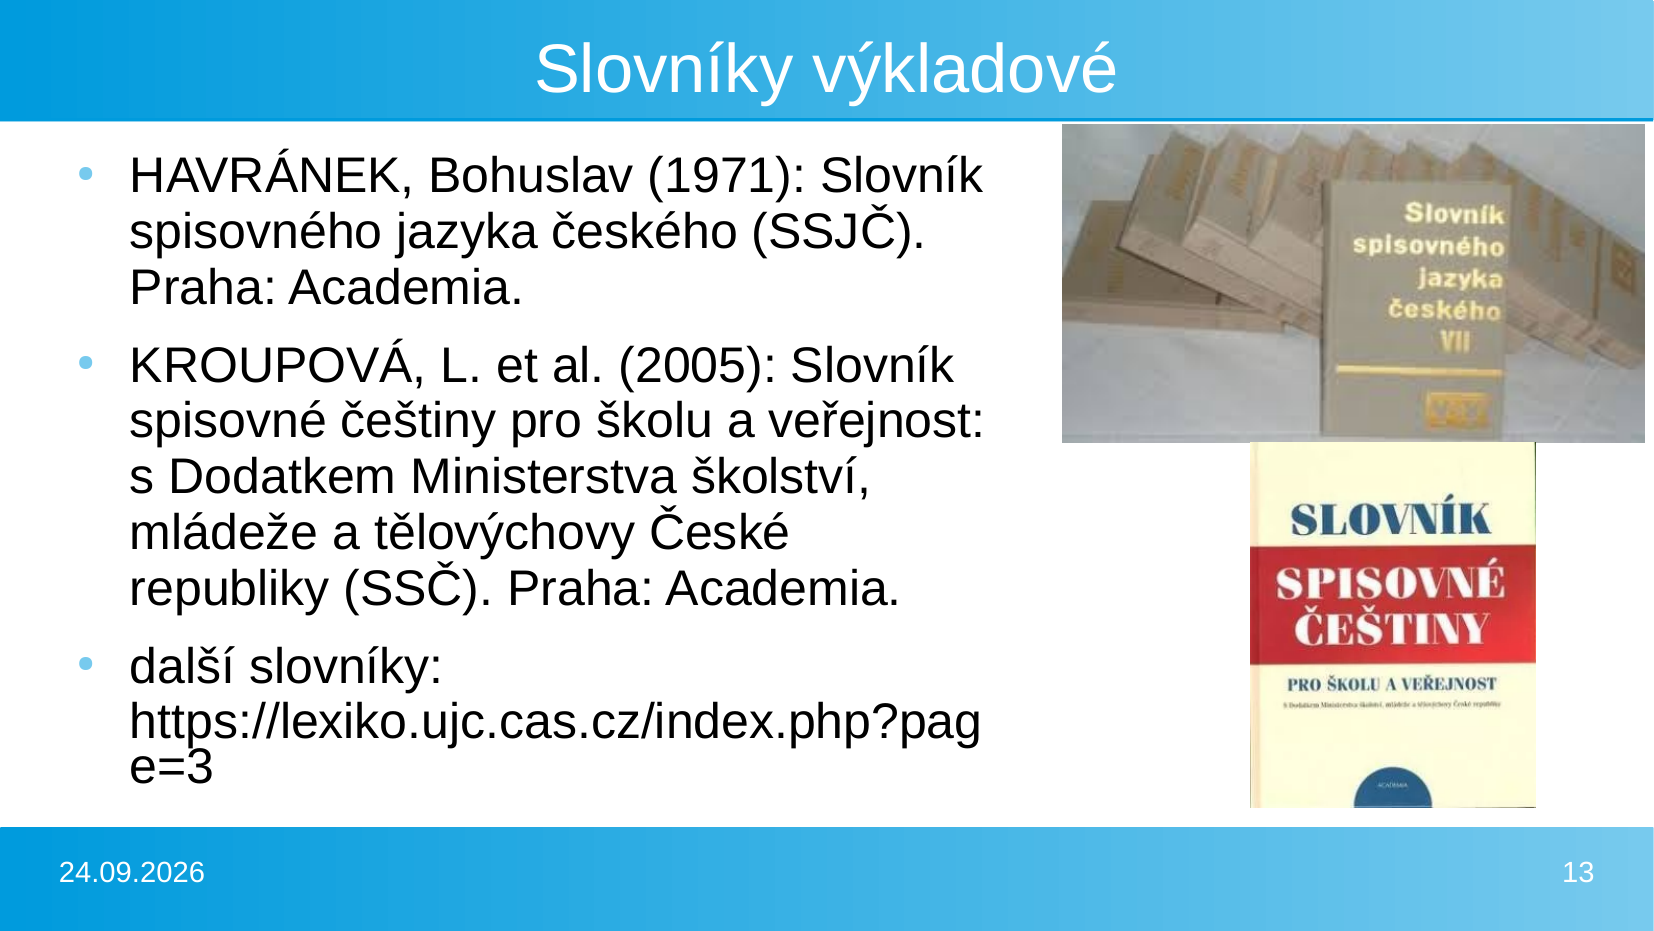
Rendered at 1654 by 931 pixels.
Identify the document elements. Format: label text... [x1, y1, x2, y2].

list HAVRÁNEK, Bohuslav (1971): Slovník spisovného jazyka českého (SSJČ). Praha: Academia. KROUPOVÁ, L. et al. (2005): Slovník spisovné češtiny pro školu a veřejnost: s Dodatkem Ministerstva školství, mládeže a tělovýchovy České republiky (SSČ). Praha: Academia. další slovníky: https://lexiko.ujc.cas.cz/index.php?page=3 [59, 147, 1004, 827]
picture [1062, 124, 1645, 808]
title Slovníky výkladové [59, 29, 1595, 108]
